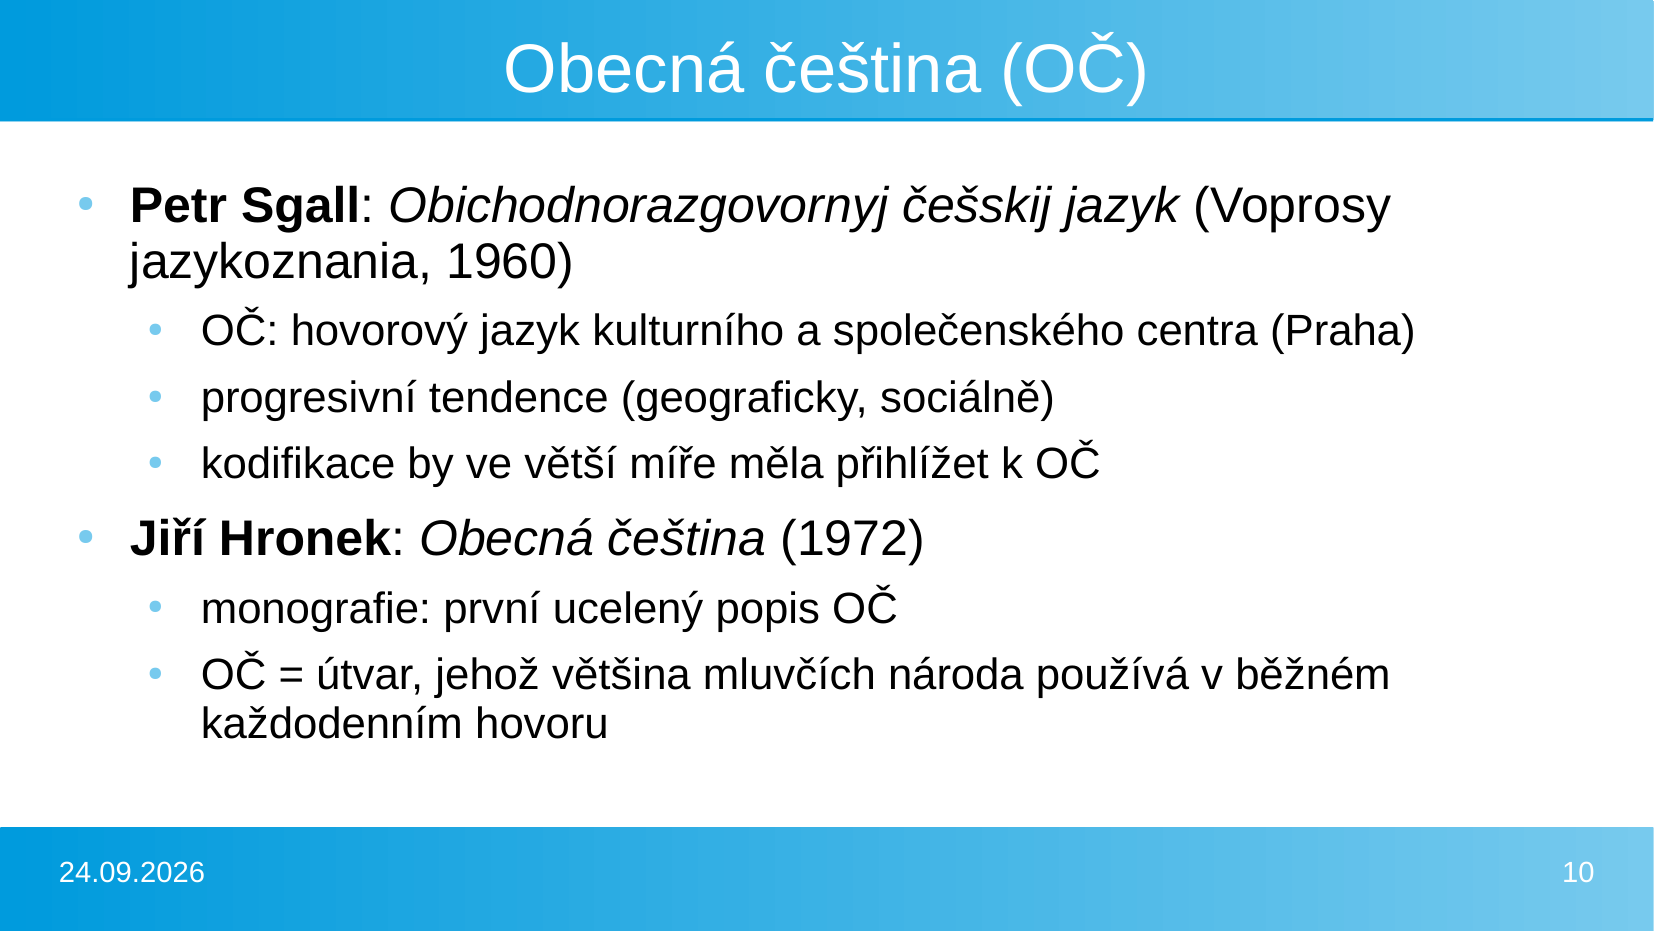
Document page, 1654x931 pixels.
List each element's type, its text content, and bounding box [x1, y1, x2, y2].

list Petr Sgall: Obichodnorazgovornyj češskij jazyk (Voprosy jazykoznania, 1960) OČ: hovorový jazyk kulturního a společenského centra (Praha) progresivní tendence (geograficky, sociálně) kodifikace by ve větší míře měla přihlížet k OČ Jiří Hronek: Obecná čeština (1972) monografie: první ucelený popis OČ OČ = útvar, jehož většina mluvčích národa používá v běžném každodenním hovoru [59, 177, 1595, 768]
title Obecná čeština (OČ) [59, 29, 1595, 108]
